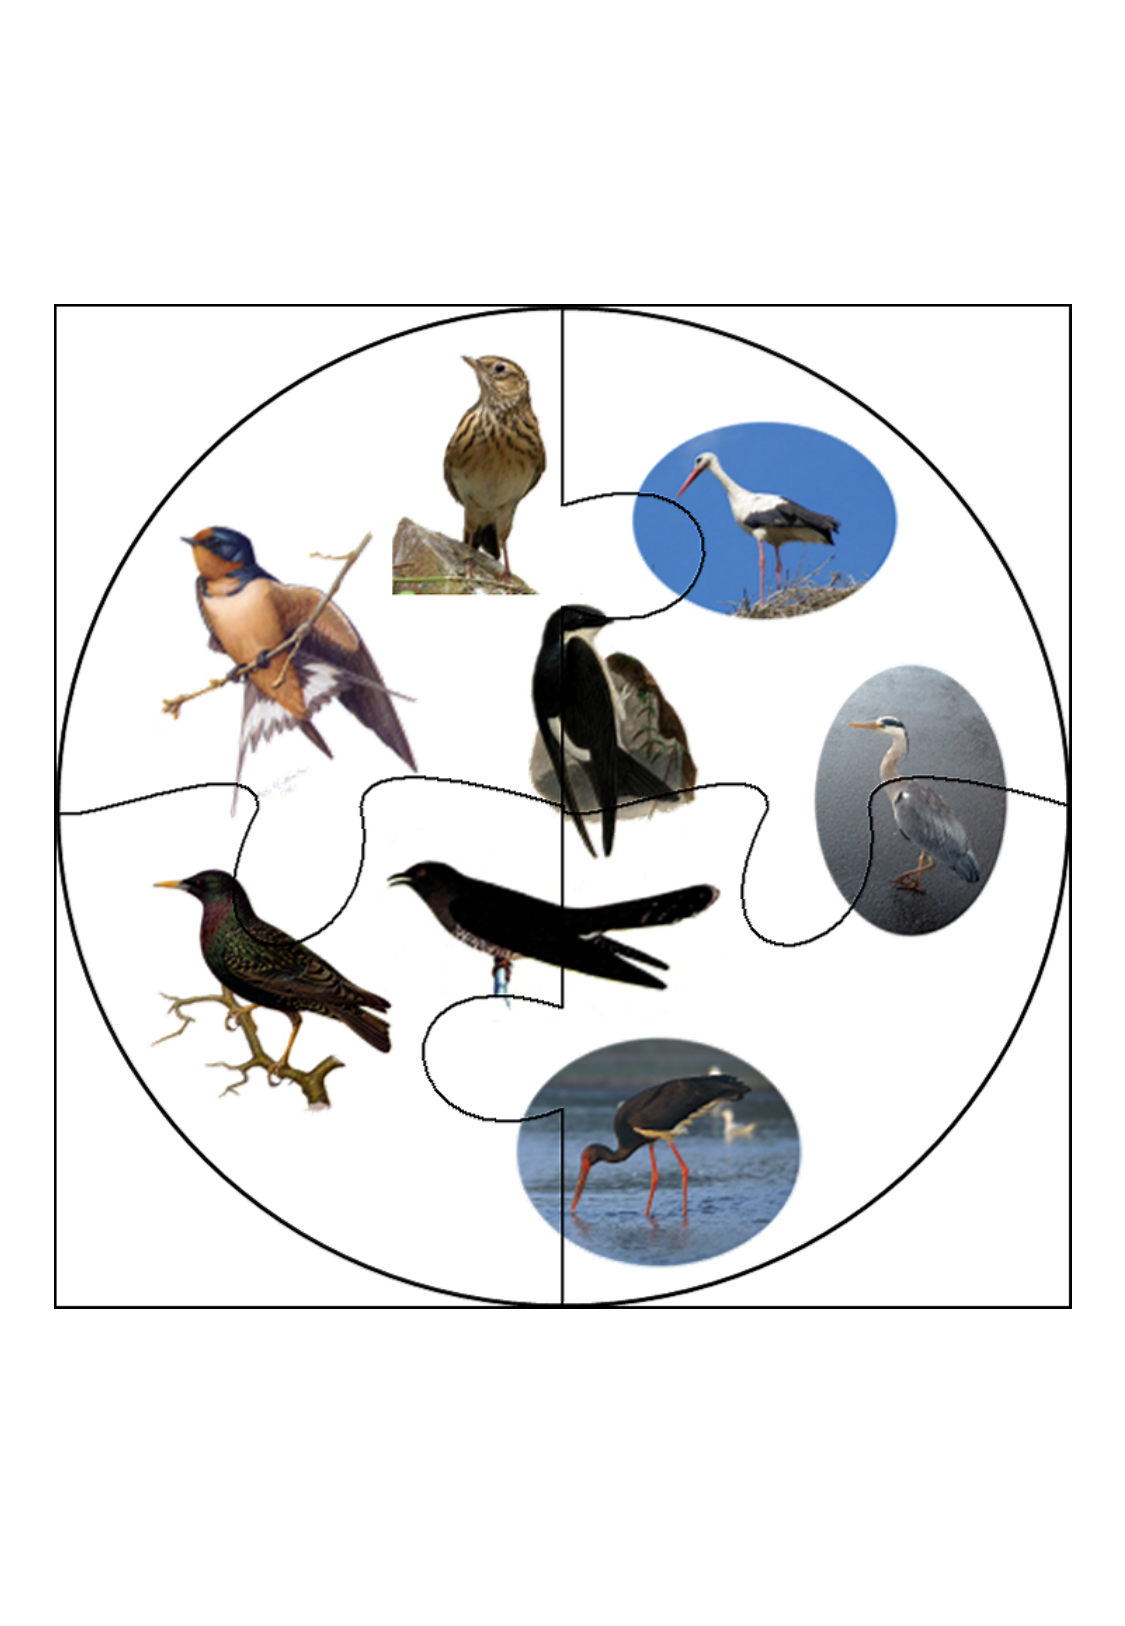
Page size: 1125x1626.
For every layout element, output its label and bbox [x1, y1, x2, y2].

picture [54, 304, 1072, 1309]
